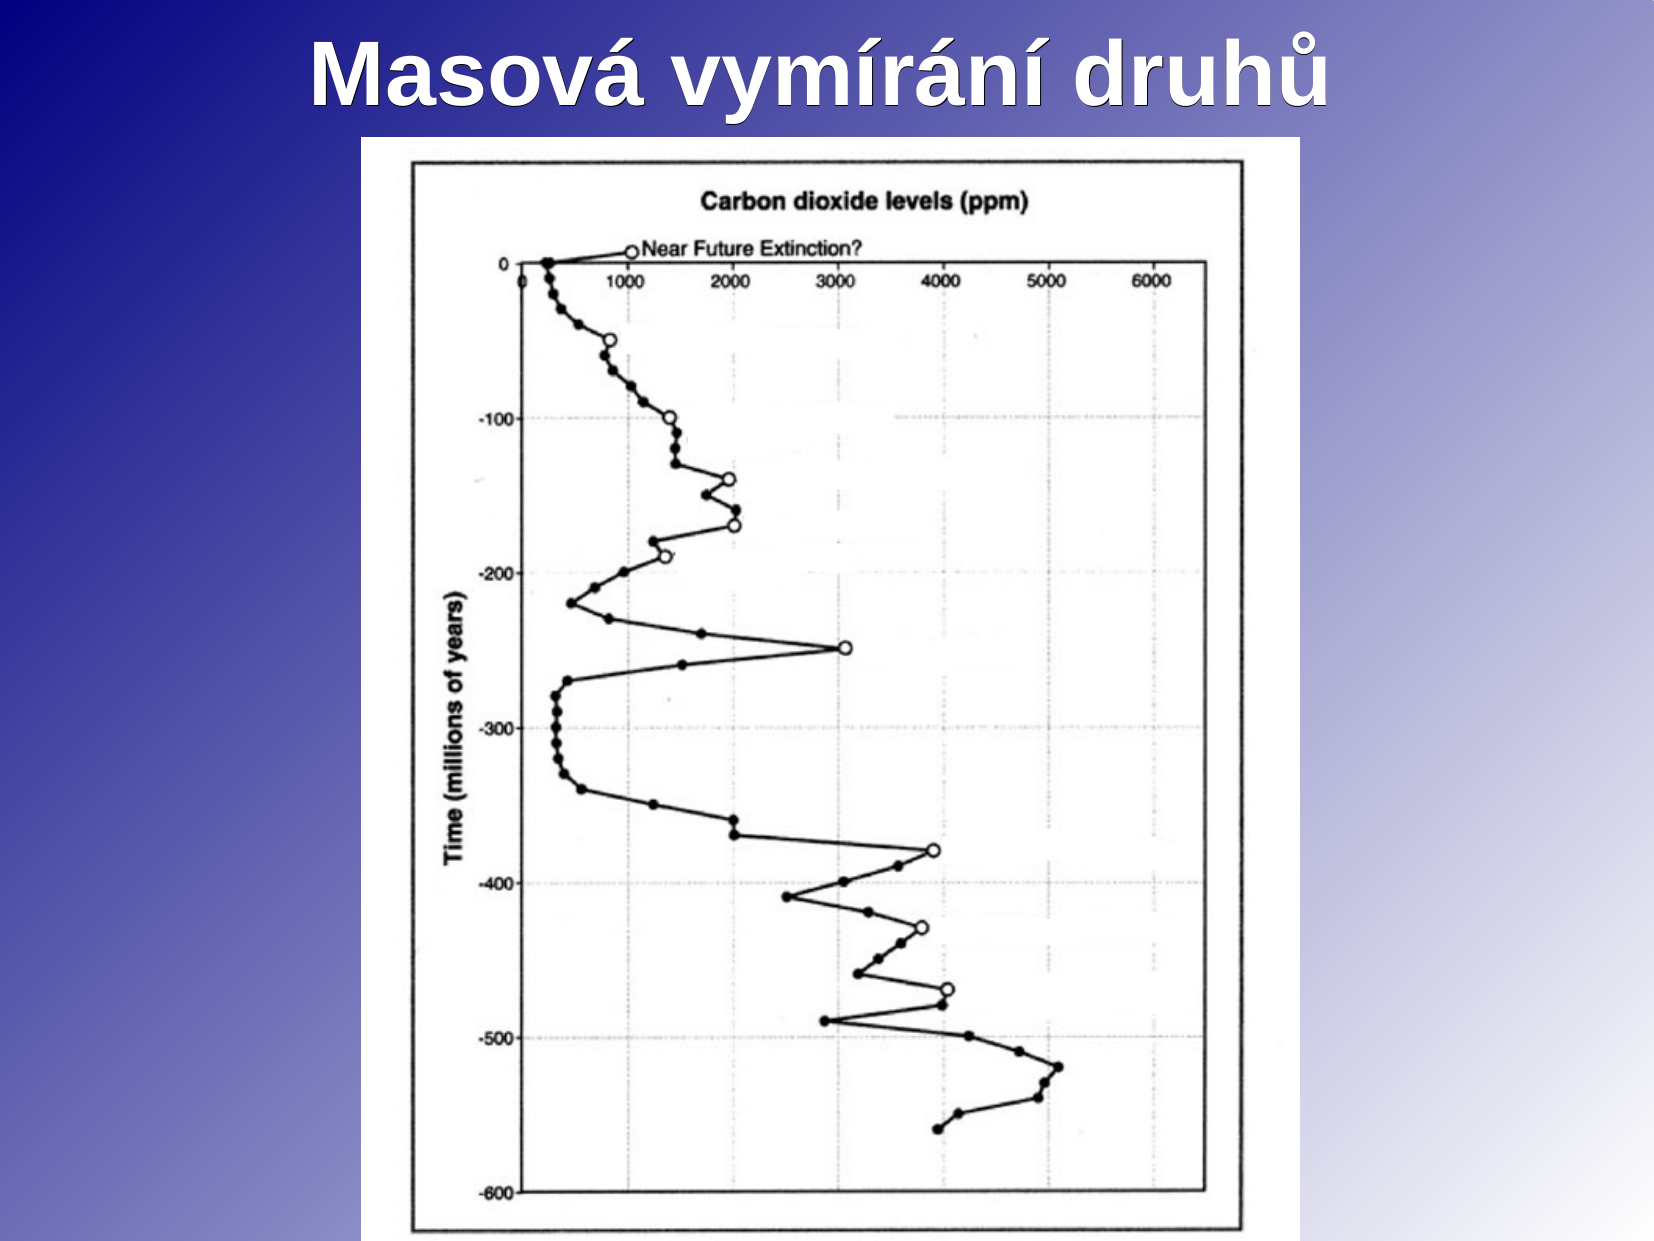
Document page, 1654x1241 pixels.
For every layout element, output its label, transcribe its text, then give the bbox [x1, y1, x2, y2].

title Masová vymírání druhů [76, 0, 1565, 148]
picture [361, 137, 1300, 1241]
